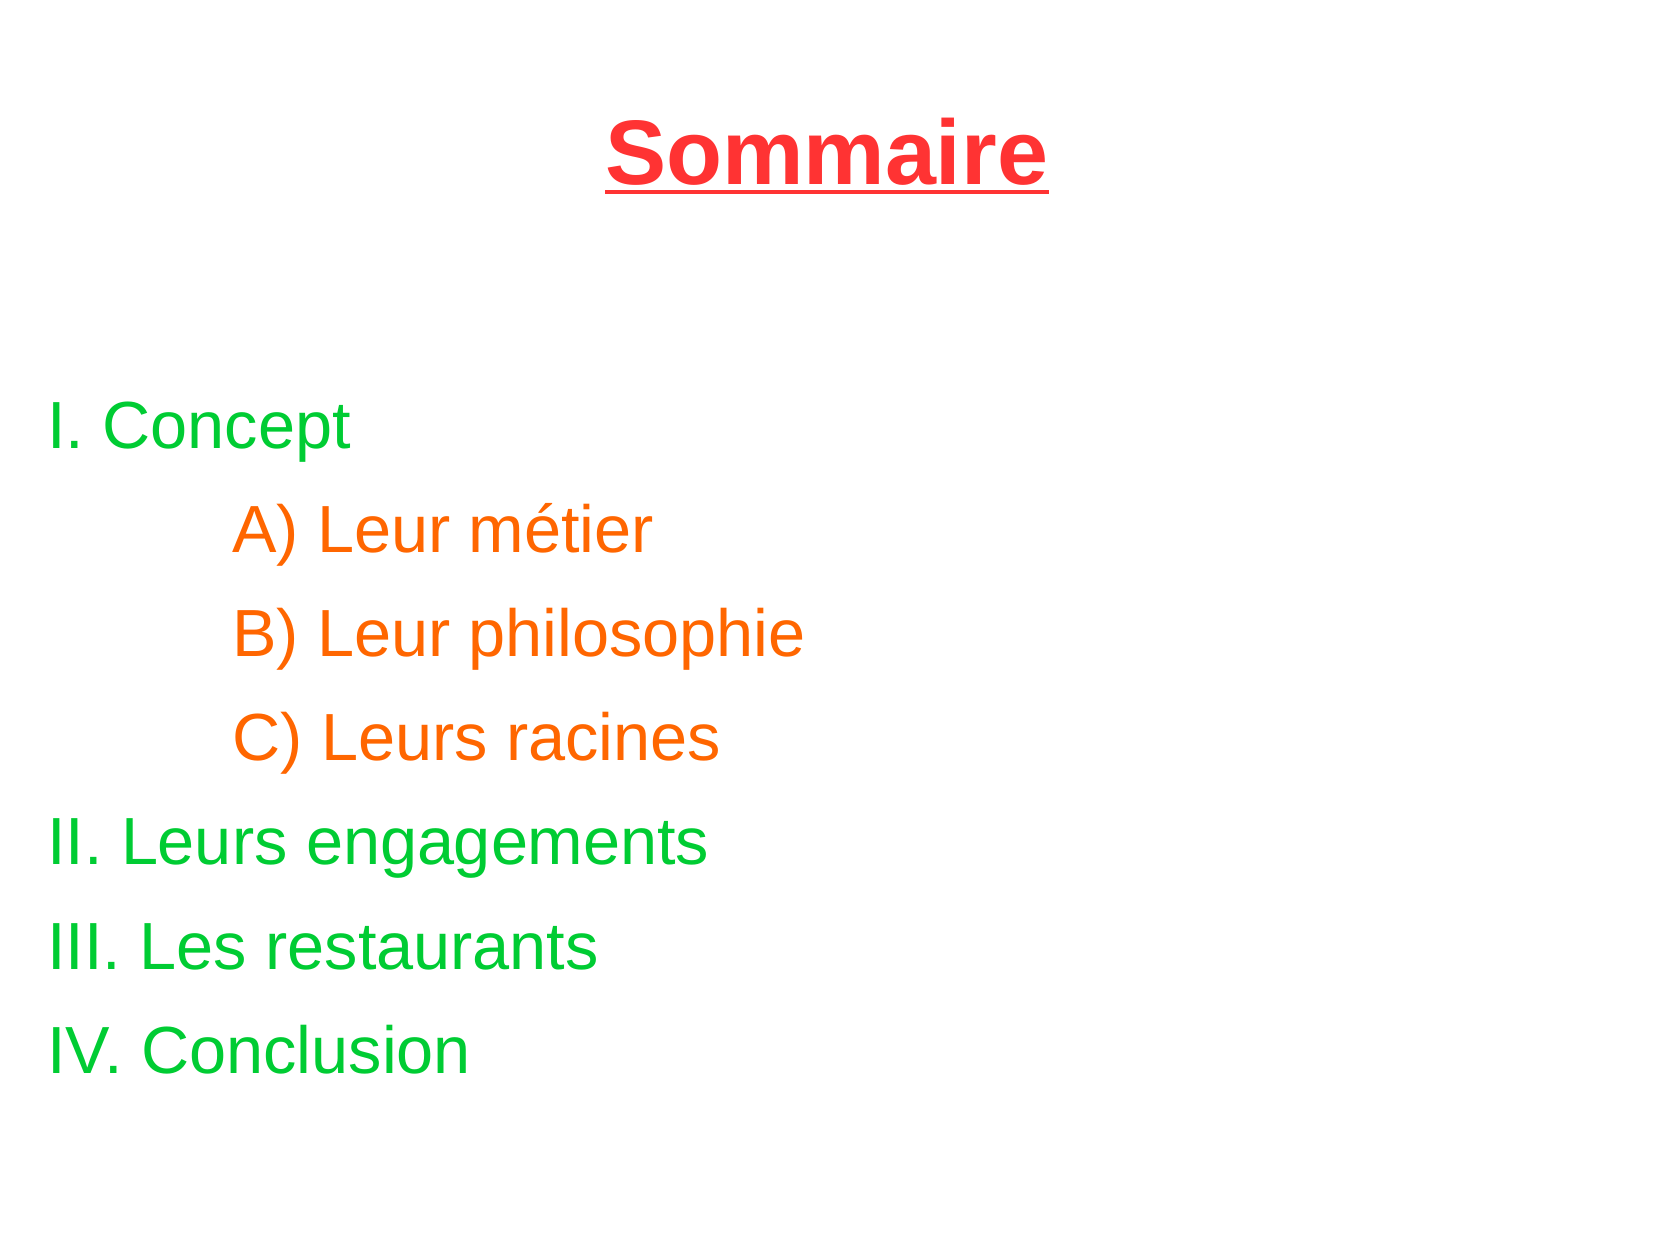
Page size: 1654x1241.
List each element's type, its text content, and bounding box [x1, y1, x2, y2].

list I. Concept A) Leur métier B) Leur philosophie C) Leurs racines II. Leurs engagements III. Les restaurants IV. Conclusion [47, 283, 1536, 1123]
title Sommaire [82, 49, 1571, 257]
